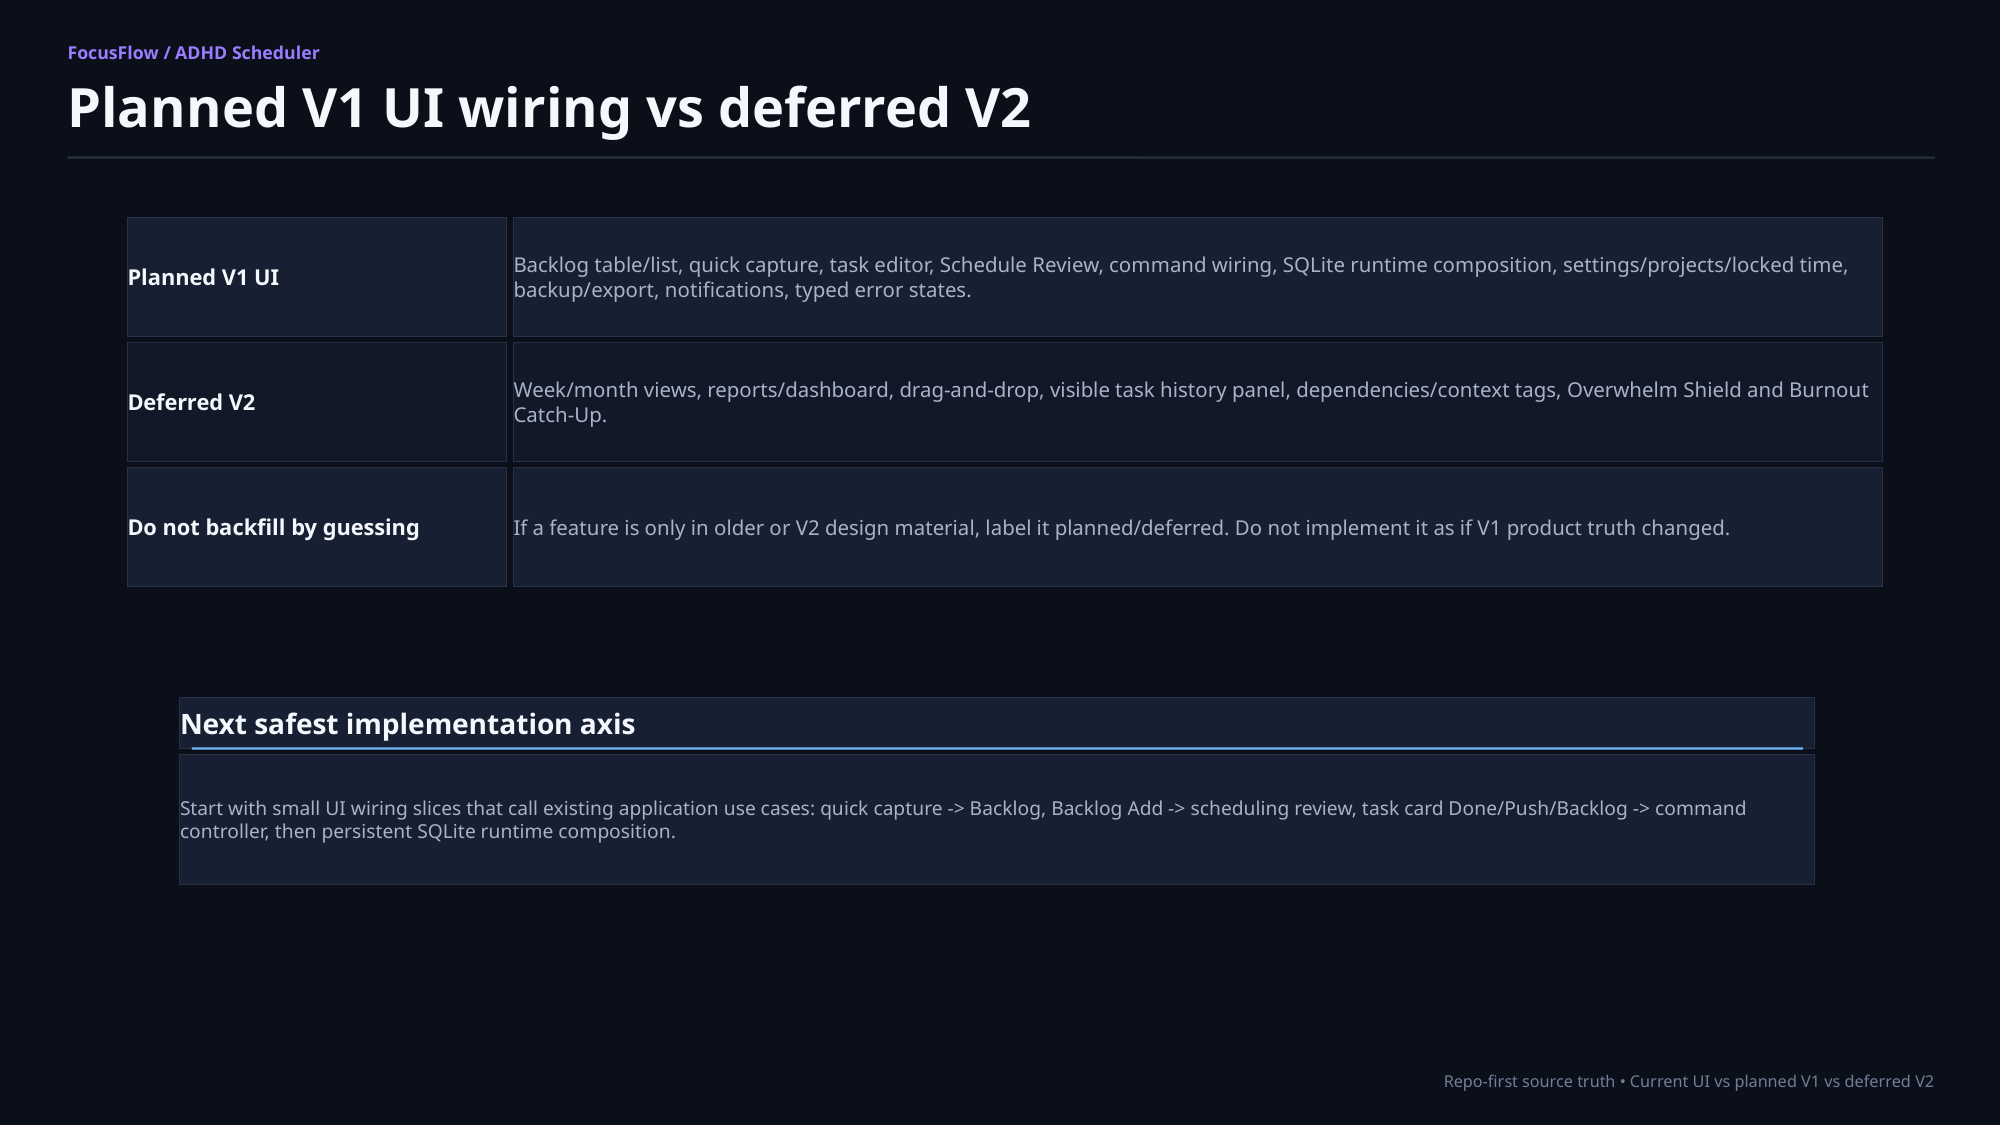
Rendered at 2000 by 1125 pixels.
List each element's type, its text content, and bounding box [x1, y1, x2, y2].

text_box Backlog table/list, quick capture, task editor, Schedule Review, command wiring, SQLite runtime composition, settings/projects/locked time, backup/export, notifications, typed error states. [513, 217, 1883, 337]
text_box Planned V1 UI wiring vs deferred V2 [67, 71, 1508, 140]
text_box Start with small UI wiring slices that call existing application use cases: quick capture -> Backlog, Backlog Add -> scheduling review, task card Done/Push/Backlog -> command controller, then persistent SQLite runtime composition. [179, 754, 1815, 885]
text_box Deferred V2 [127, 342, 507, 462]
text_box Do not backfill by guessing [127, 467, 507, 587]
text_box Next safest implementation axis [179, 697, 1815, 749]
text_box Repo-first source truth • Current UI vs planned V1 vs deferred V2 [1229, 1069, 1935, 1092]
text_box Planned V1 UI [127, 217, 507, 337]
text_box Week/month views, reports/dashboard, drag-and-drop, visible task history panel, dependencies/context tags, Overwhelm Shield and Burnout Catch-Up. [513, 342, 1883, 462]
text_box FocusFlow / ADHD Scheduler [67, 36, 923, 69]
text_box If a feature is only in older or V2 design material, label it planned/deferred. Do not implement it as if V1 product truth changed. [513, 467, 1883, 587]
